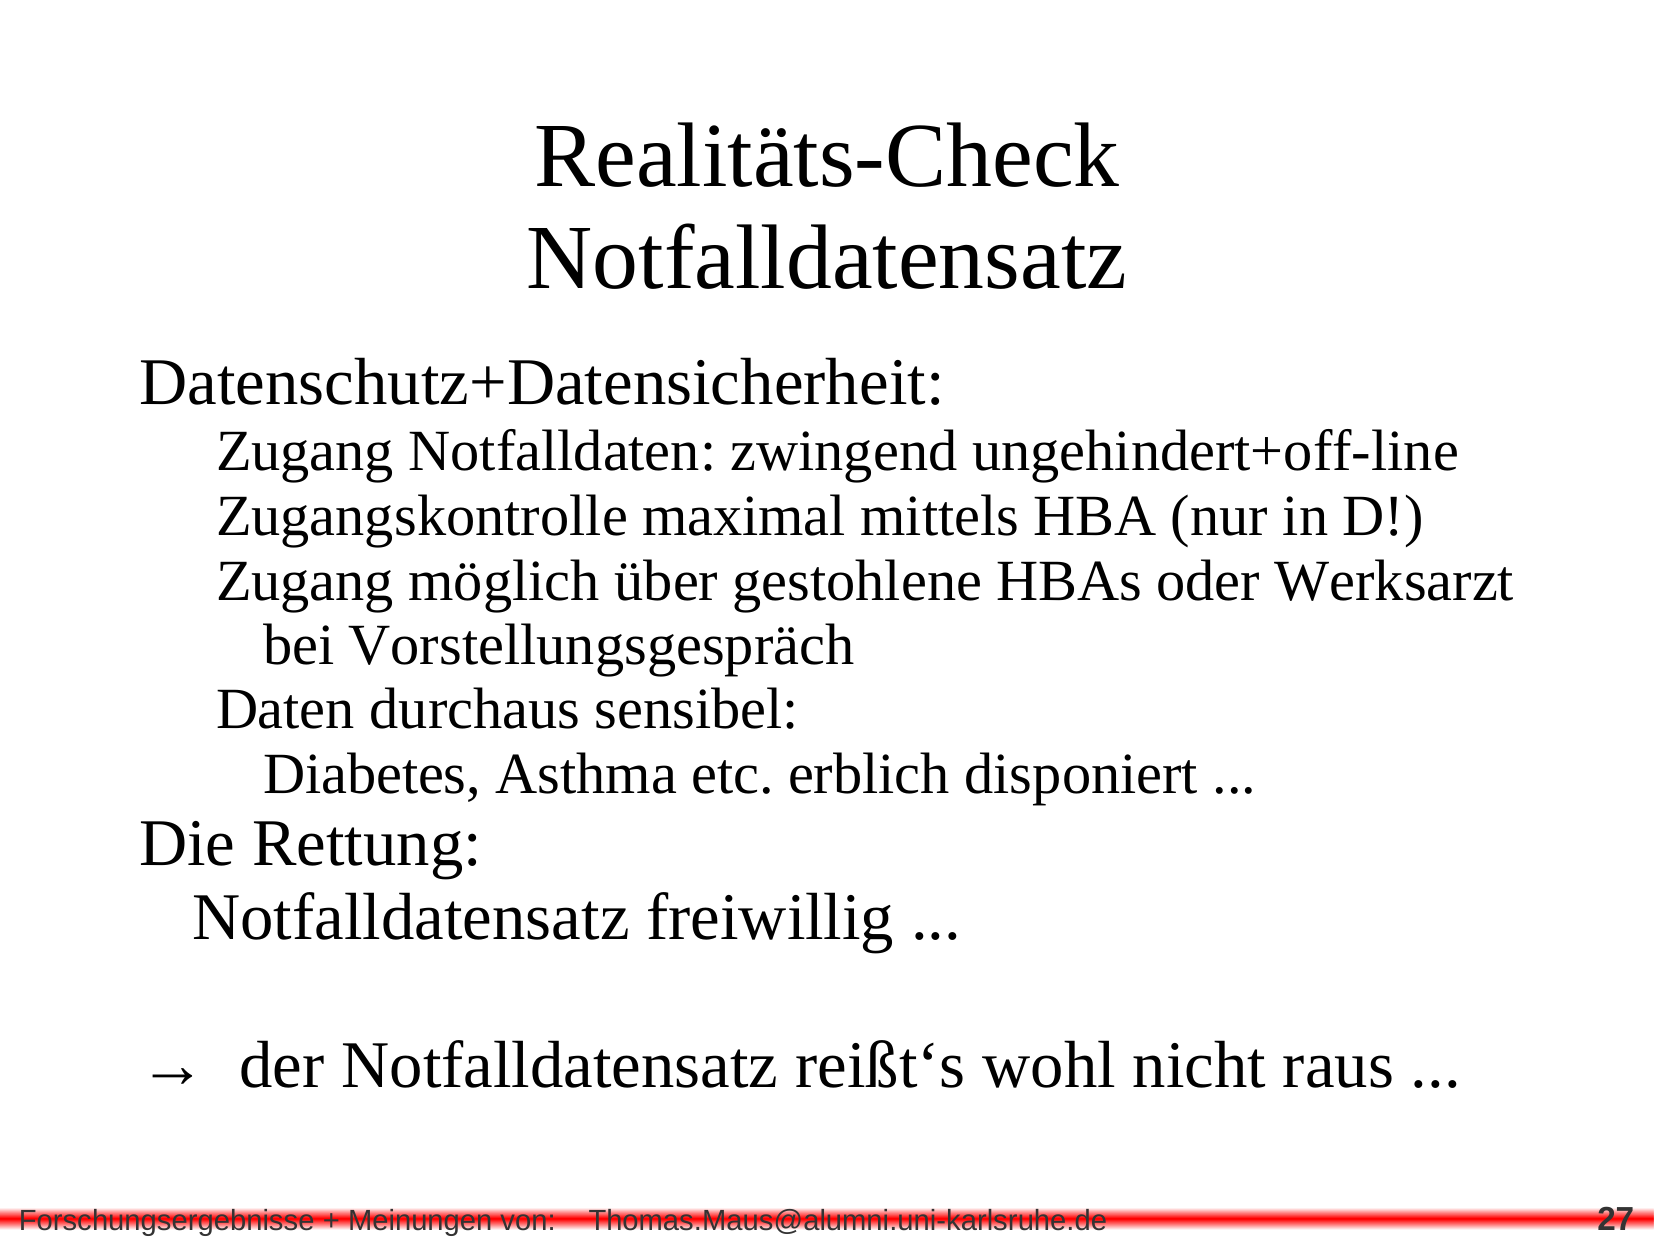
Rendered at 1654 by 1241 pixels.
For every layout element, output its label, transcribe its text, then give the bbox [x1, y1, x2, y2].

list Datenschutz+Datensicherheit: Zugang Notfalldaten: zwingend ungehindert+off-line Zugangskontrolle maximal mittels HBA (nur in D!) Zugang möglich über gestohlene HBAs oder Werksarzt bei Vorstellungsgespräch Daten durchaus sensibel: Diabetes, Asthma etc. erblich disponiert ... Die Rettung: Notfalldatensatz freiwillig ... → der Notfalldatensatz reißt‘s wohl nicht raus ... [121, 344, 1534, 1172]
title Realitäts-Check Notfalldatensatz [121, 95, 1534, 318]
